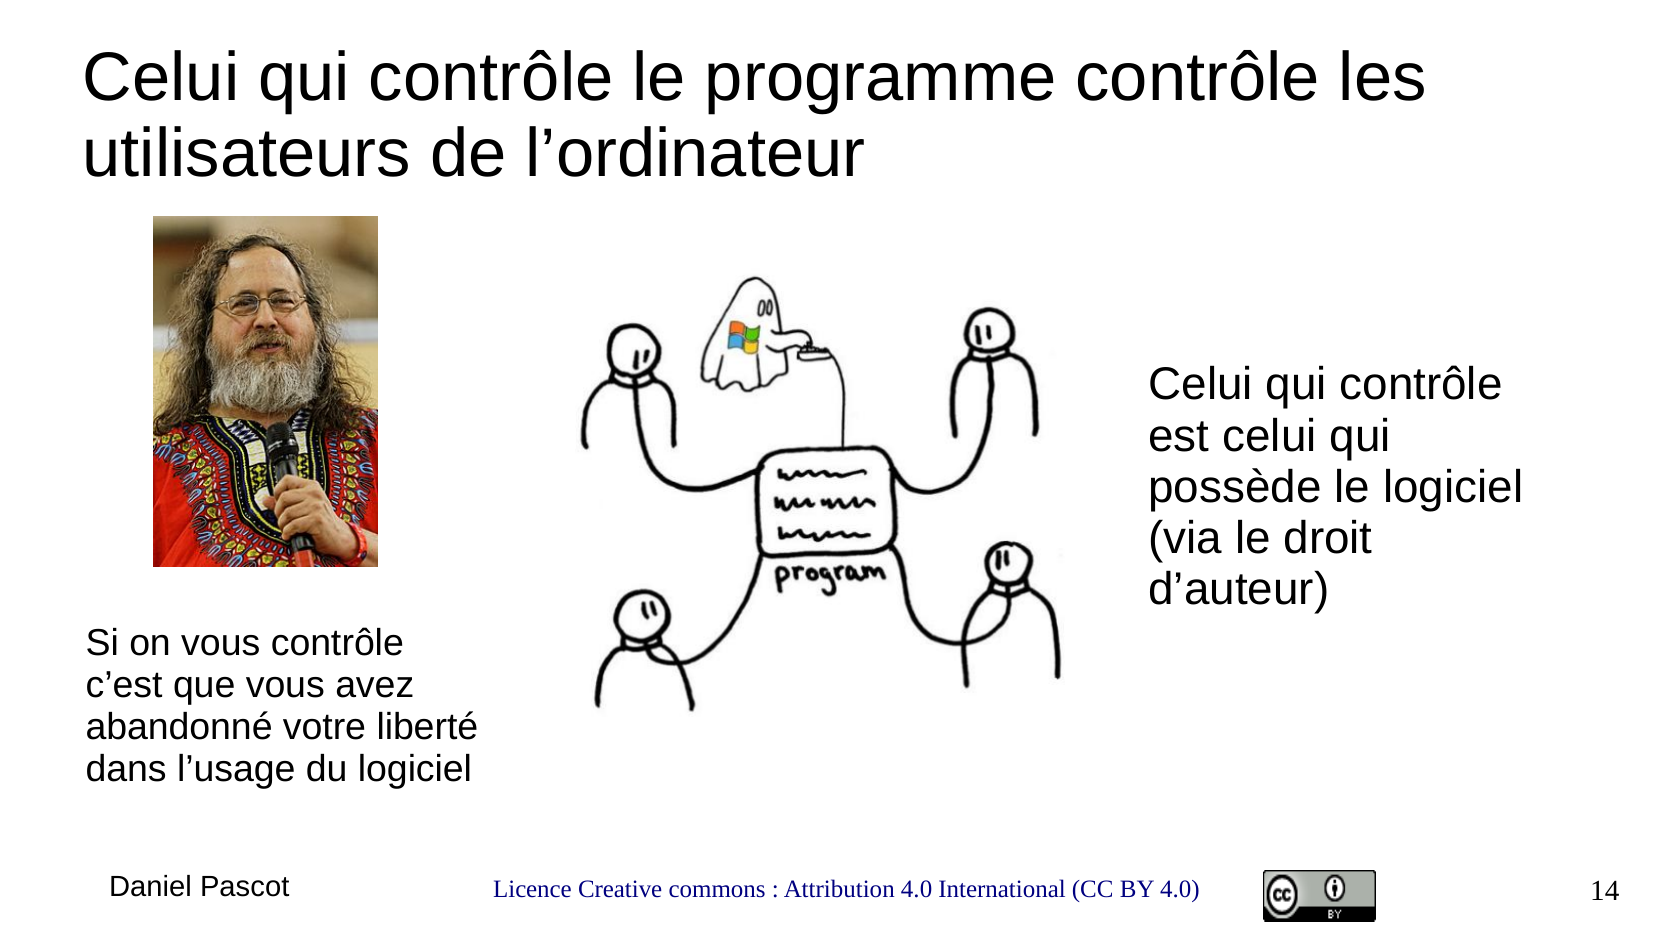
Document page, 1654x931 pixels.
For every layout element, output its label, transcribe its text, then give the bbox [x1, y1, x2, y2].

picture [543, 267, 1123, 745]
title Celui qui contrôle le programme contrôle les utilisateurs de l’ordinateur [82, 37, 1571, 193]
text_box Si on vous contrôle c’est que vous avez abandonné votre liberté dans l’usage du logiciel [70, 614, 532, 797]
picture [1263, 870, 1376, 922]
text_box Celui qui contrôle est celui qui possède le logiciel (via le droit d’auteur) [1133, 350, 1560, 674]
picture [153, 216, 378, 567]
